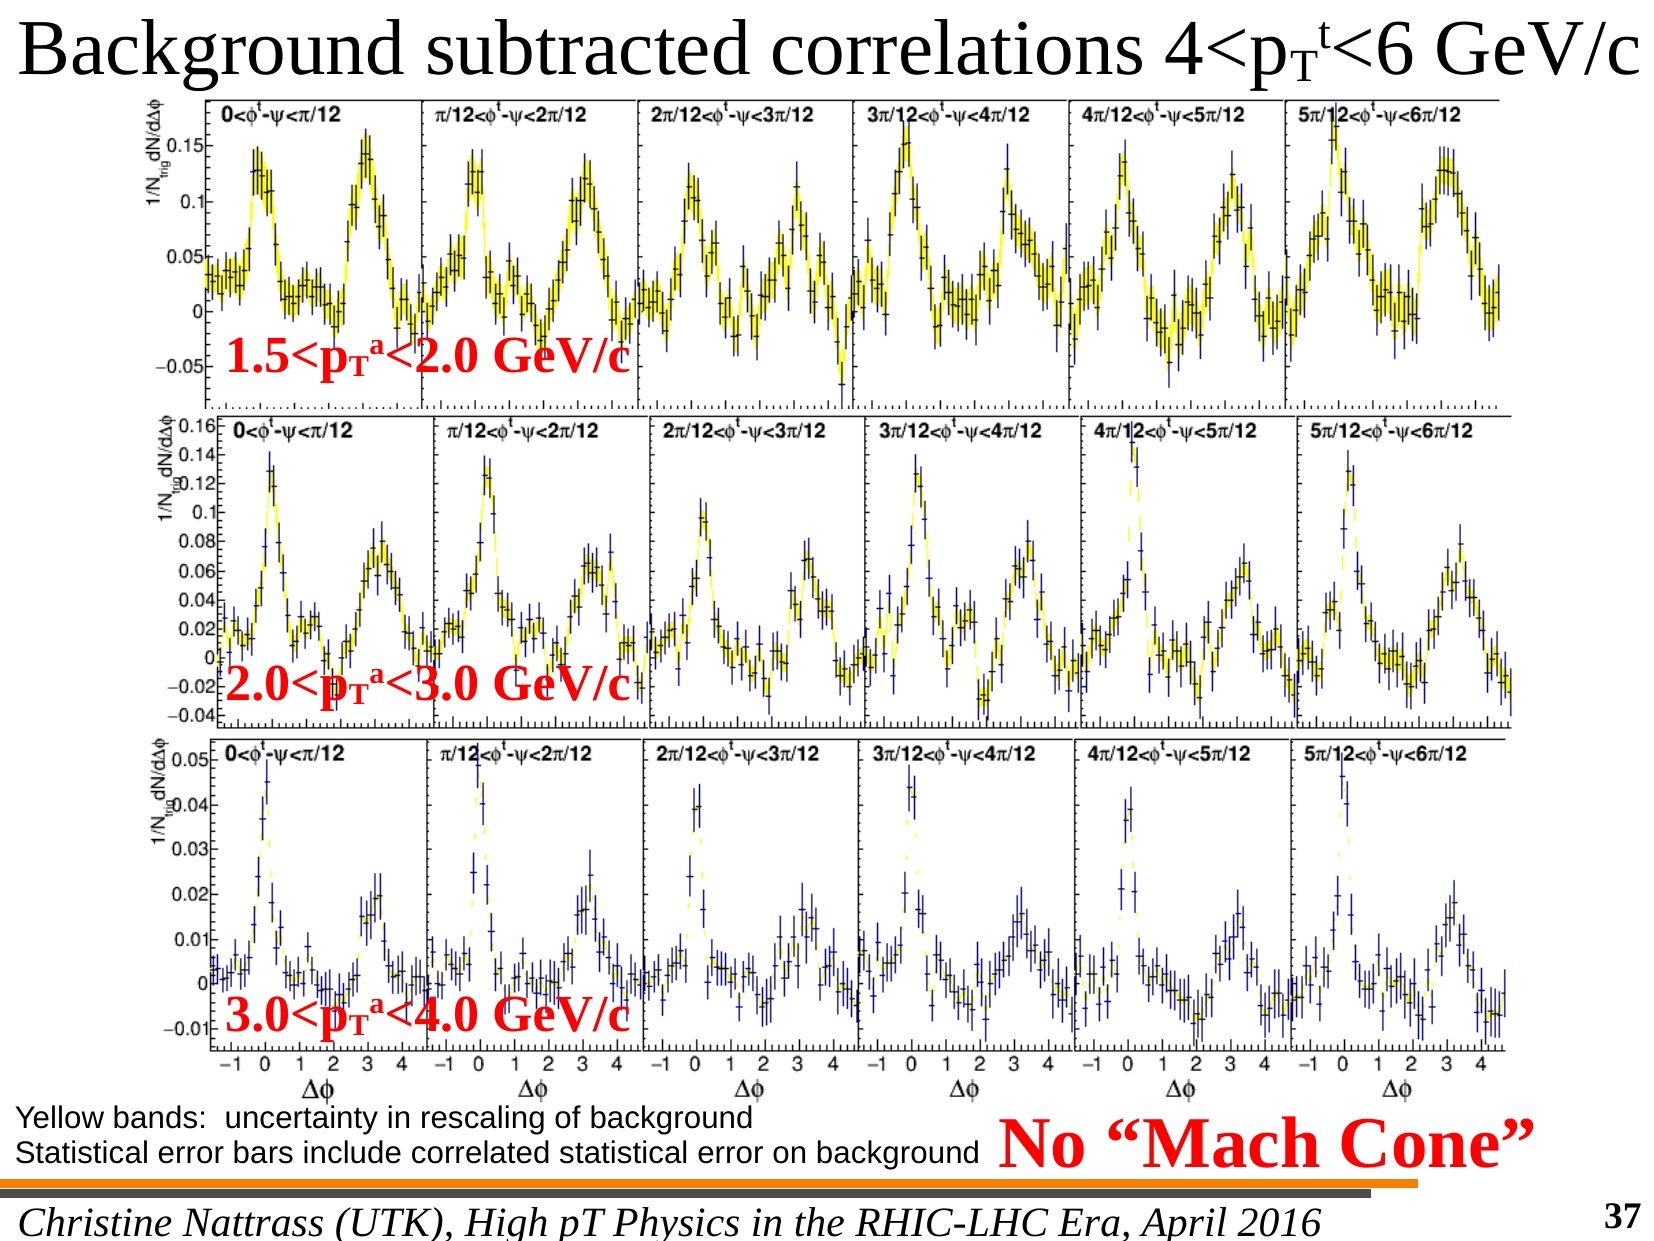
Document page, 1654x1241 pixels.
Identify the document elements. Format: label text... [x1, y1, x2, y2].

text_box 3.0<pTa<4.0 GeV/c [210, 977, 796, 1070]
text_box 1.5<pTa<2.0 GeV/c [210, 318, 796, 411]
picture [138, 93, 1513, 1095]
text_box No “Mach Cone” [983, 1095, 1629, 1241]
title Background subtracted correlations 4<pTt<6 GeV/c [0, 0, 1654, 107]
text_box Yellow bands: uncertainty in rescaling of background Statistical error bars include correlated statistical error on background [0, 1092, 1426, 1234]
text_box 2.0<pTa<3.0 GeV/c [210, 646, 796, 732]
